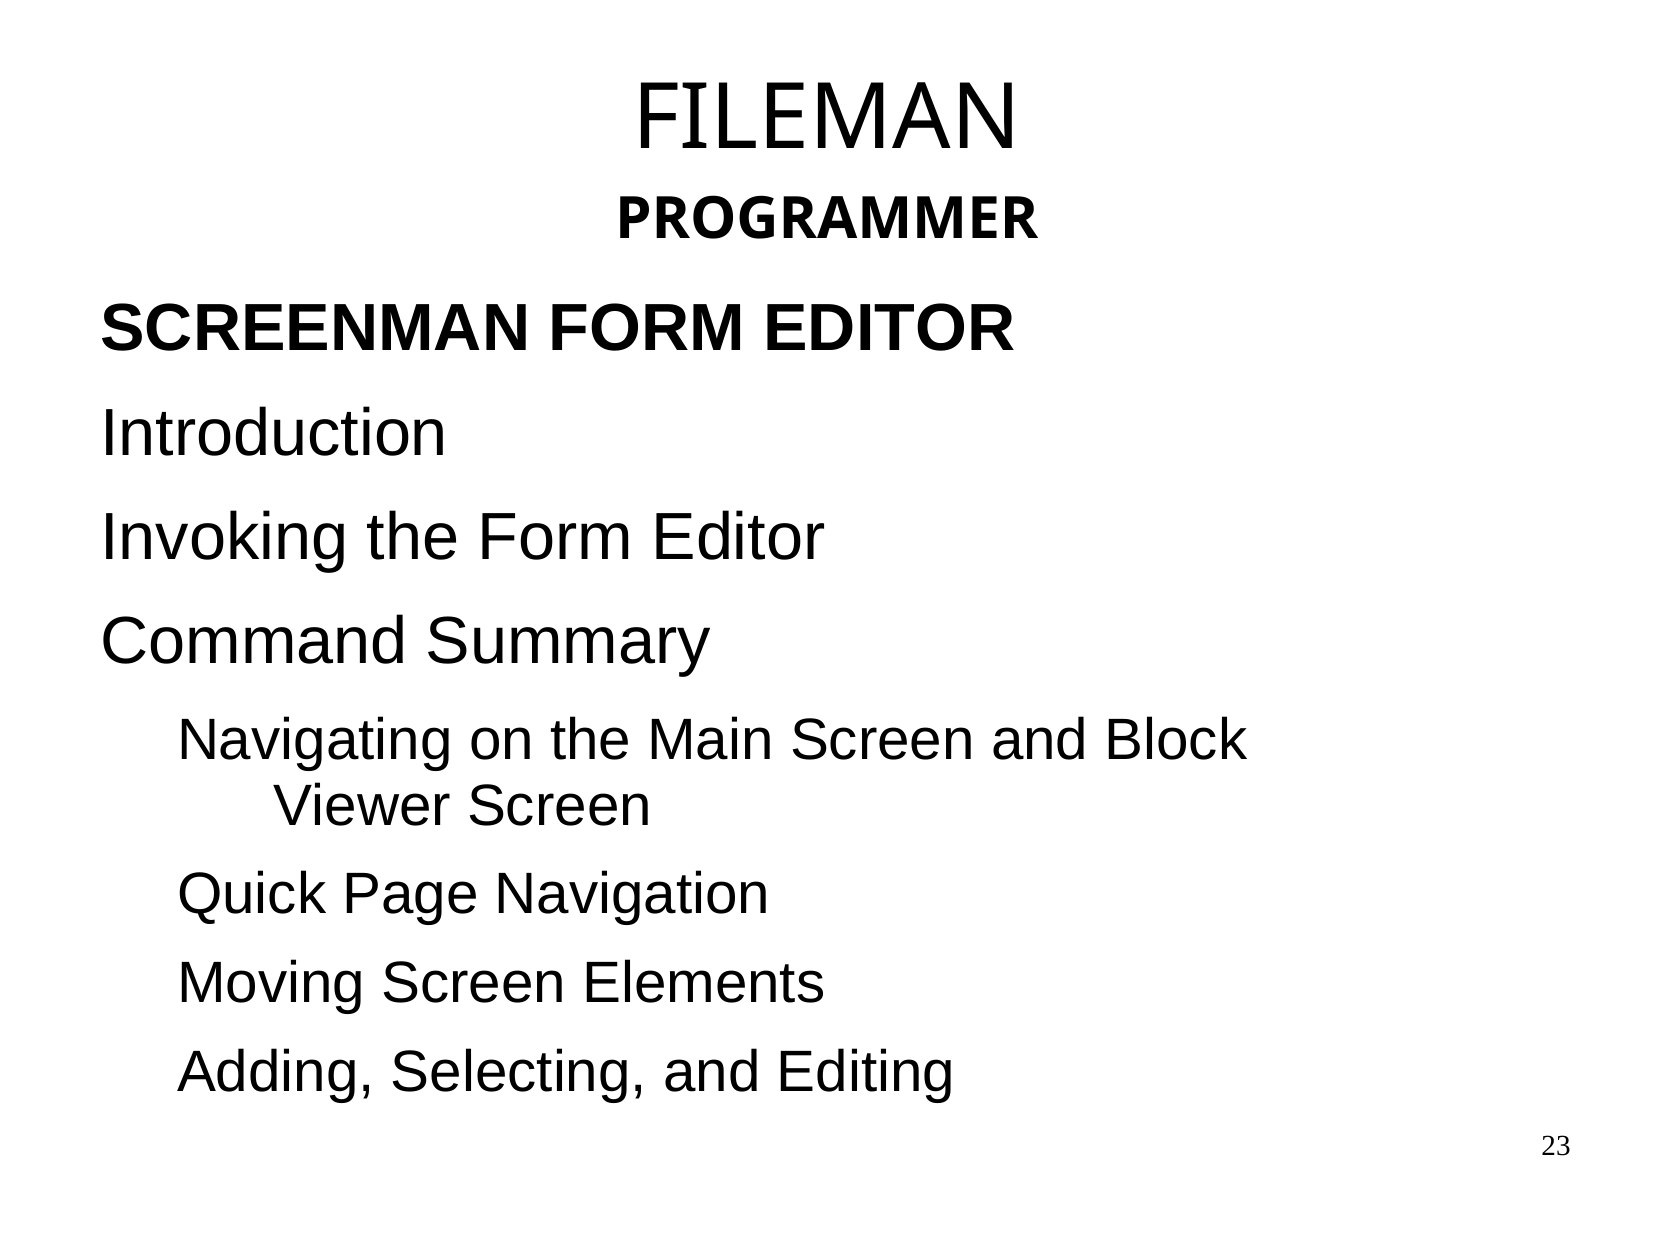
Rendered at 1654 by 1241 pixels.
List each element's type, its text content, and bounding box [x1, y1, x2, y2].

list SCREENMAN FORM EDITOR Introduction Invoking the Form Editor Command Summary Navigating on the Main Screen and Block Viewer Screen Quick Page Navigation Moving Screen Elements Adding, Selecting, and Editing [82, 290, 1571, 1103]
title FILEMAN PROGRAMMER [82, 47, 1571, 259]
